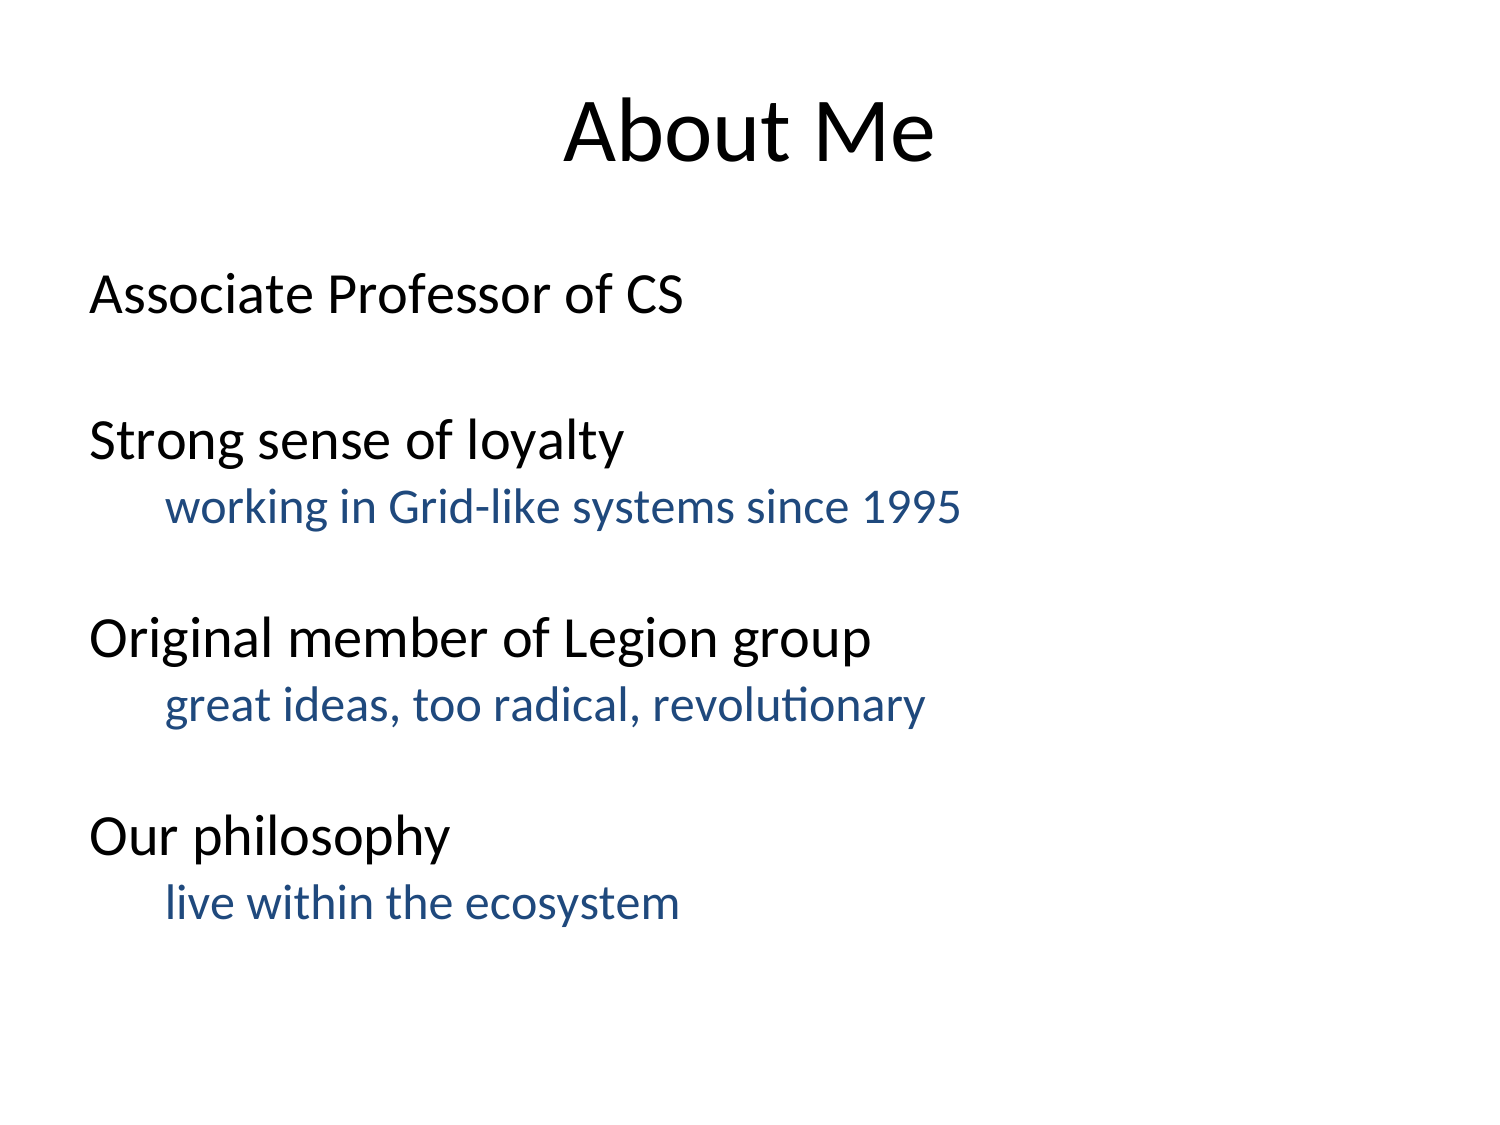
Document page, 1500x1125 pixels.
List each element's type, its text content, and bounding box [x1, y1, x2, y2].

title About Me [75, 45, 1426, 233]
list Associate Professor of CS Strong sense of loyalty working in Grid-like systems since 1995 Original member of Legion group great ideas, too radical, revolutionary Our philosophy live within the ecosystem [75, 262, 1438, 1125]
